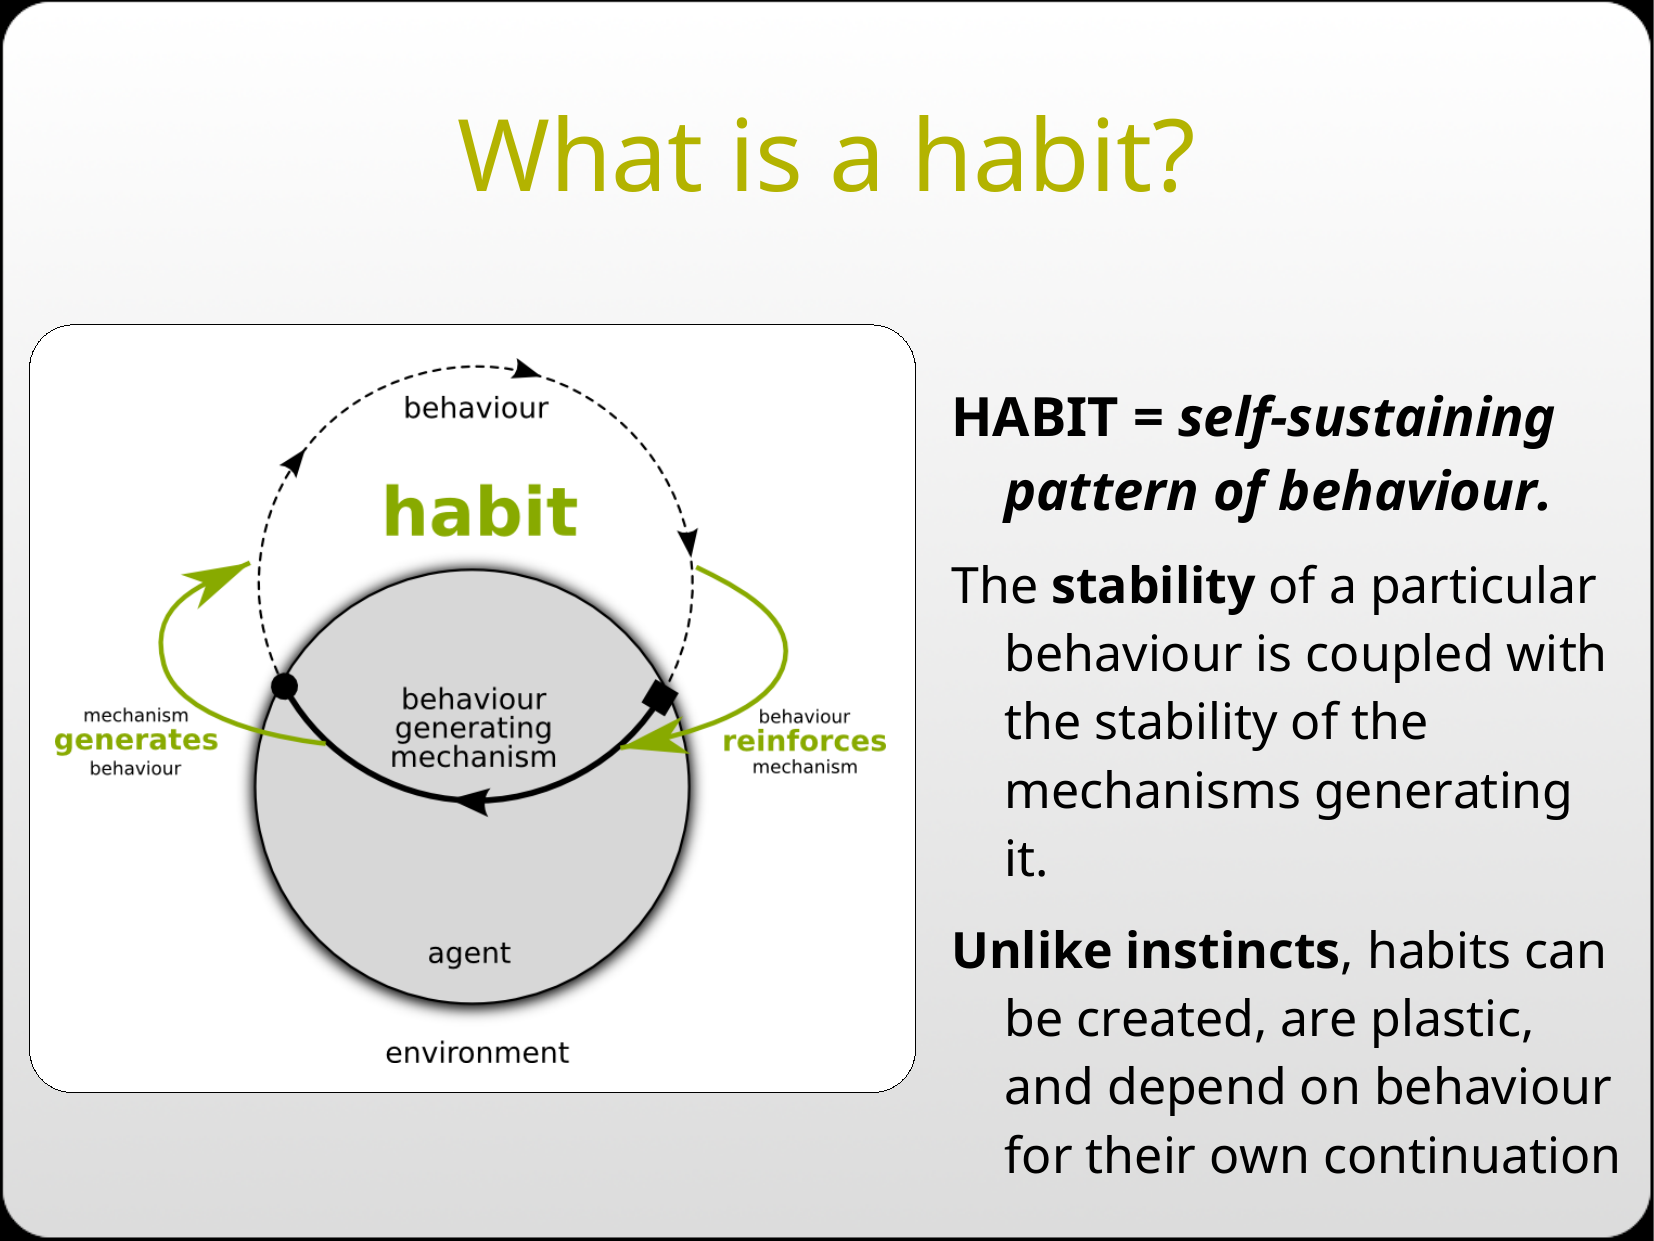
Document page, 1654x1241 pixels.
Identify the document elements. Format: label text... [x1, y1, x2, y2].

text_box [29, 324, 916, 1093]
list HABIT = self-sustaining pattern of behaviour. The stability of a particular behaviour is coupled with the stability of the mechanisms generating it. Unlike instincts, habits can be created, are plastic, and depend on behaviour for their own continuation [933, 377, 1625, 1081]
title What is a habit? [82, 49, 1571, 257]
picture [0, 0, 1654, 1241]
